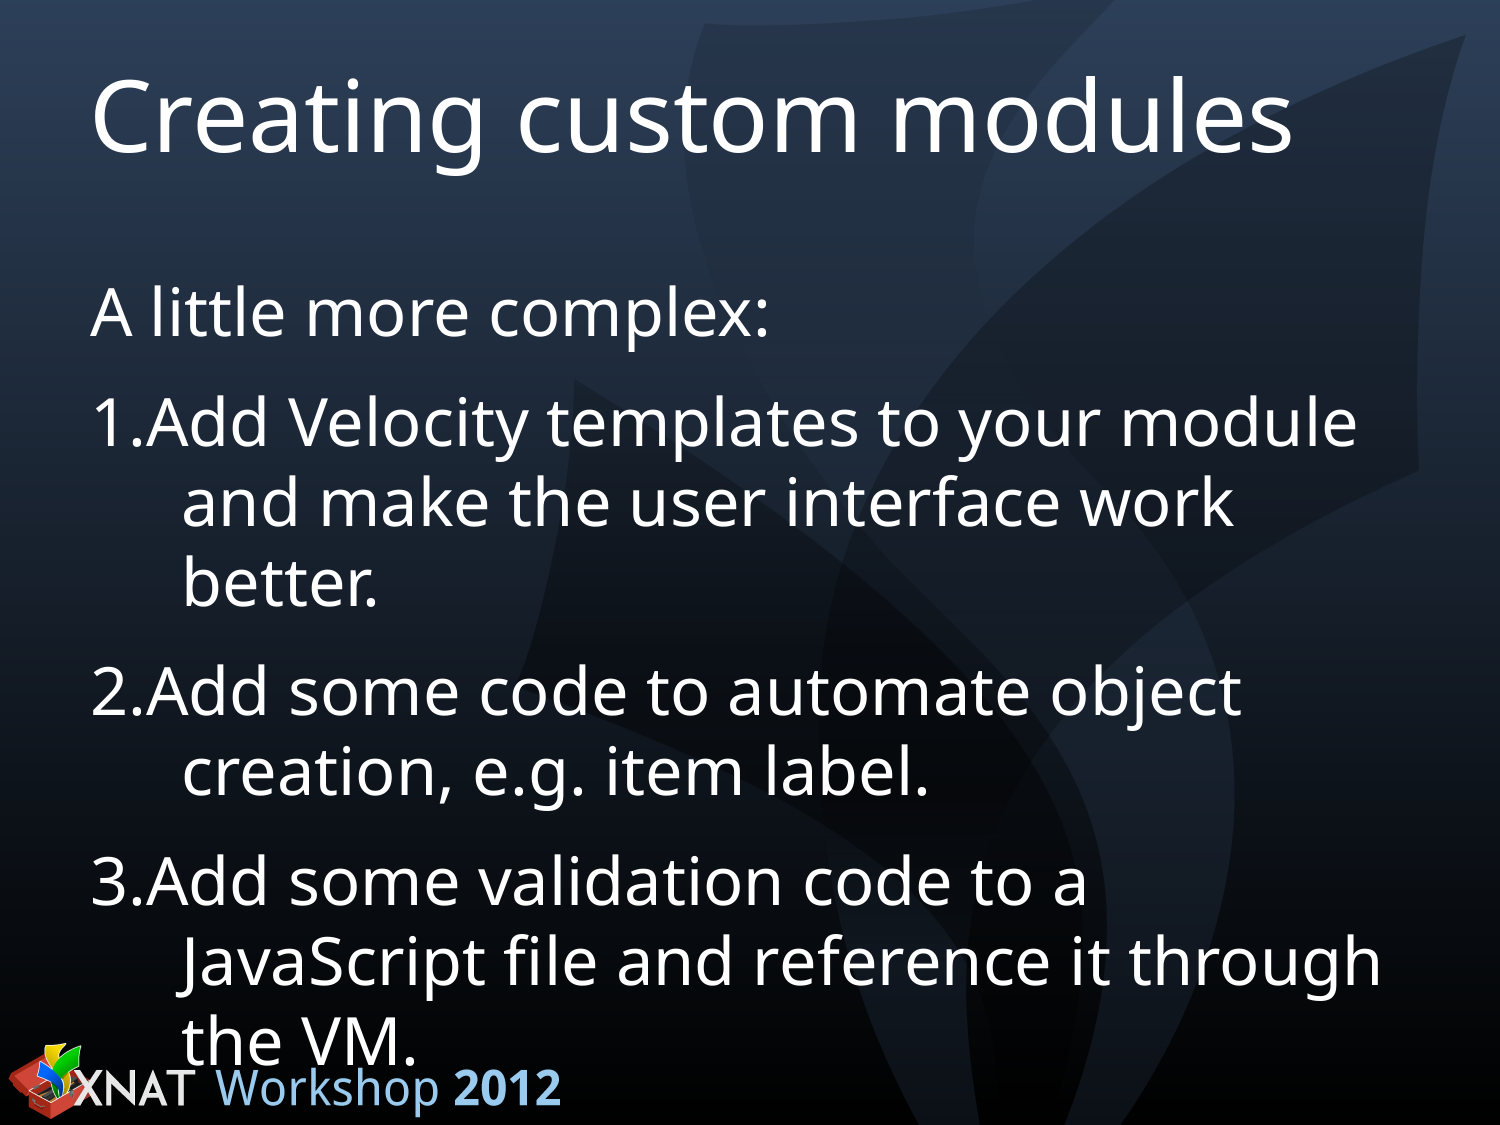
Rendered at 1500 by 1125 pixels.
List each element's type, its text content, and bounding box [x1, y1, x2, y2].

picture [0, 0, 1500, 1125]
text_box A little more complex: Add Velocity templates to your module and make the user interface work better. Add some code to automate object creation, e.g. item label. Add some validation code to a JavaScript file and reference it through the VM. [74, 262, 1425, 1005]
title Creating custom modules [75, 45, 1425, 188]
